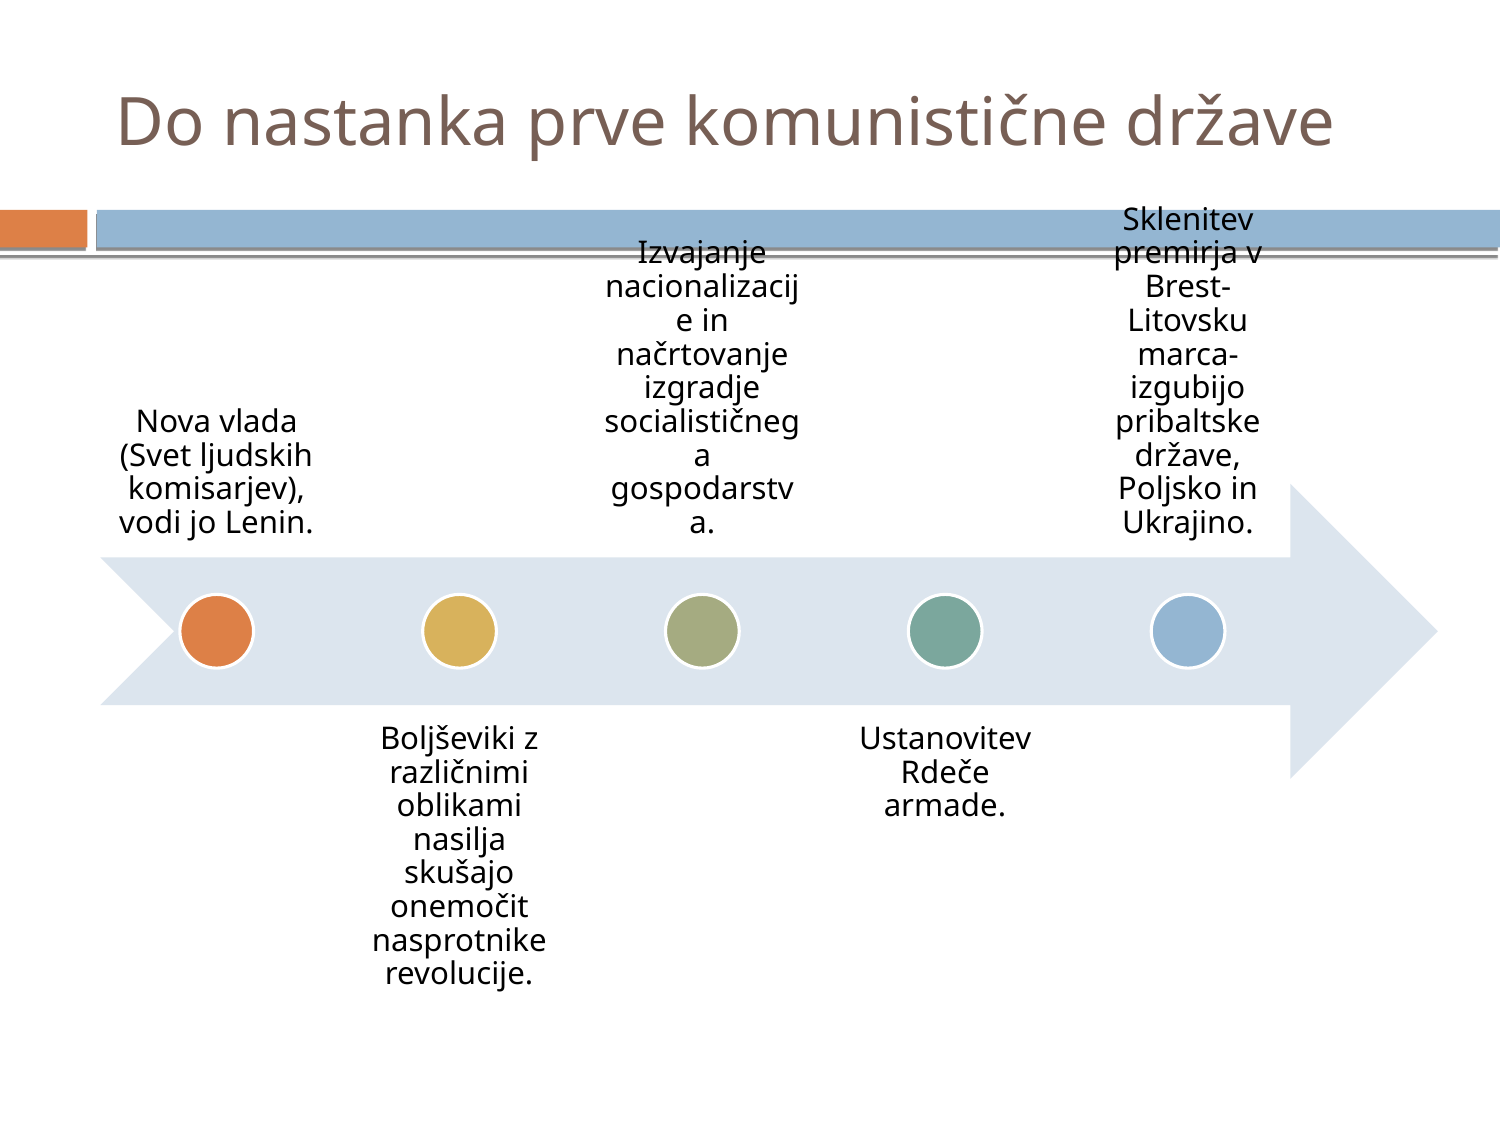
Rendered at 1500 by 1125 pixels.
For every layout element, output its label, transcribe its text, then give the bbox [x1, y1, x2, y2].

text_box [100, 497, 1438, 779]
text_box Sklenitev premirja v Brest-Litovsku marca-izgubijo pribaltske države, Poljsko in Ukrajino. [1072, 262, 1304, 558]
text_box Izvajanje nacionalizacije in načrtovanje izgradje socialističnega gospodarstva. [586, 262, 818, 558]
title Do nastanka prve komunistične države [100, 37, 1438, 200]
text_box Boljševiki z različnimi oblikami nasilja skušajo onemočit nasprotnike revolucije. [343, 705, 576, 1000]
text_box Ustanovitev Rdeče armade. [829, 705, 1061, 1000]
text_box Nova vlada (Svet ljudskih komisarjev), vodi jo Lenin. [100, 262, 333, 558]
